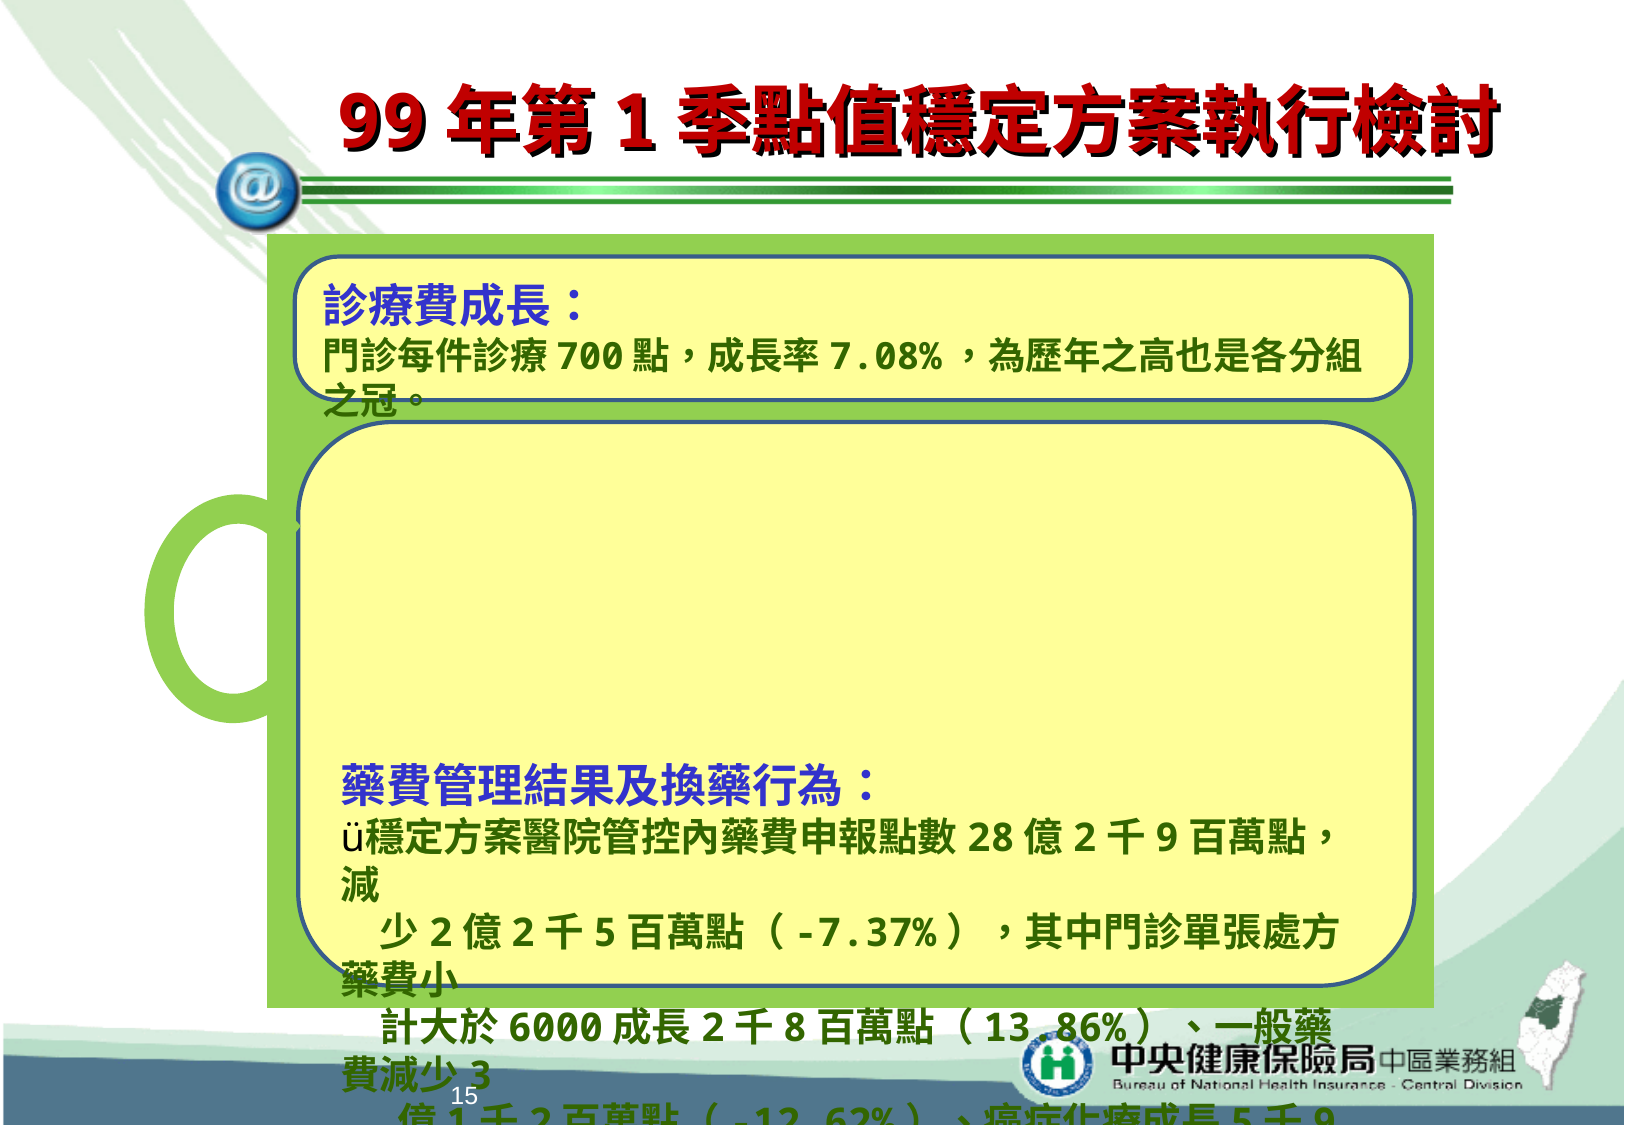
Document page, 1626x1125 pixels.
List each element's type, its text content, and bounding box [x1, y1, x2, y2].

text_box [435, 1065, 815, 1125]
text_box [144, 234, 1434, 1008]
text_box 99年第1季點值穩定方案執行檢討 [321, 23, 1528, 211]
text_box 藥費管理結果及換藥行為： 穩定方案醫院管控內藥費申報點數28億2千9百萬點，減 少2億2千5百萬點（-7.37%），其中門診單張處方藥費小 計大於6000成長2千8百萬點（13.86%）、一般藥費減少3 億1千2百萬點（-12.62%）、癌症化療成長5千9百萬點 （16.13%）。 門住診每人一般藥費單價指標99年第1季結算初步估計核 扣約1千5百萬點。 長期慢性病換藥比率為4.14%。 將針對將原廠藥或BA/BE藥品換成一般學名藥之醫院，函 請就用藥安全及用藥品質之適當性做說明。 [298, 422, 1415, 986]
text_box 診療費成長： 門診每件診療700點，成長率7.08%，為歷年之高也是各分組之冠。 [294, 256, 1412, 401]
